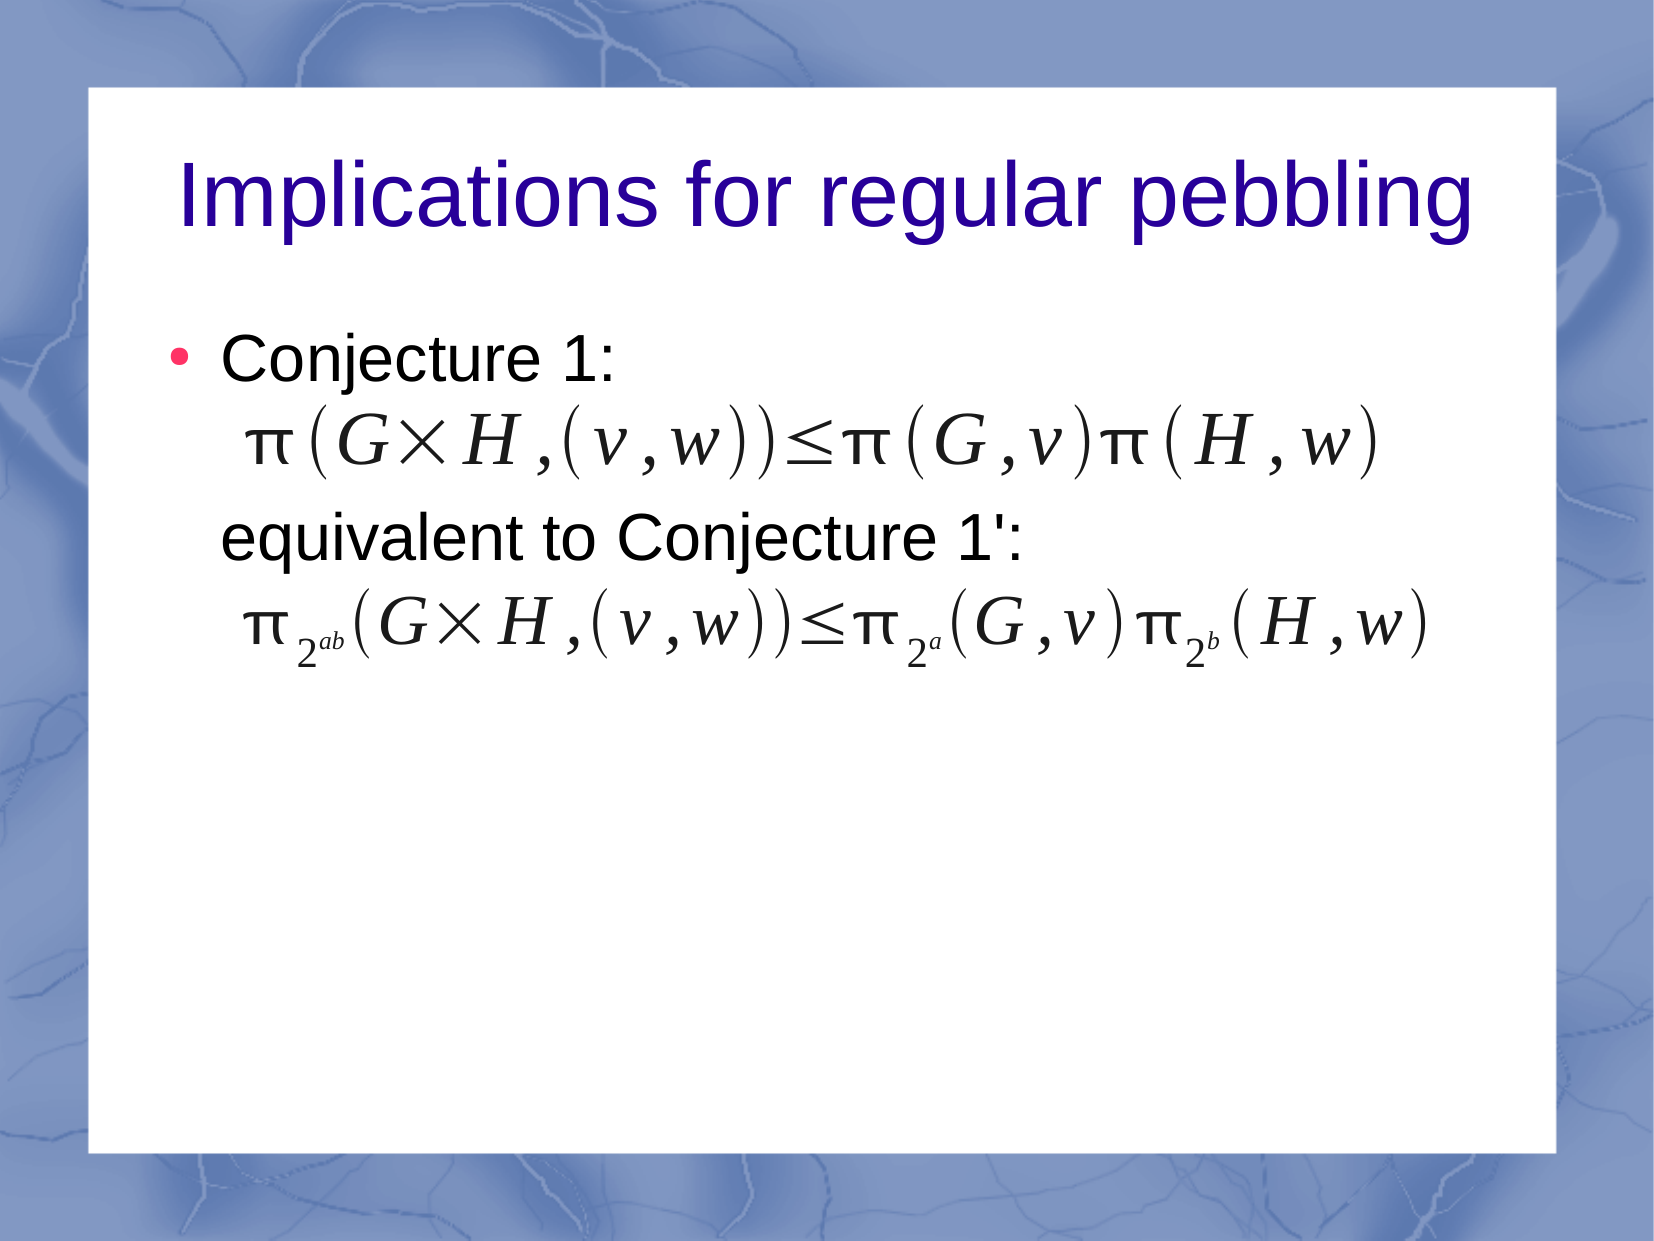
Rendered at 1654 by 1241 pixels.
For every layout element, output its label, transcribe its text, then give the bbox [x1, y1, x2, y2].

picture [0, 0, 1654, 1241]
list Conjecture 1: equivalent to Conjecture 1': [150, 321, 1509, 1126]
title Implications for regular pebbling [118, 98, 1536, 291]
chart [225, 397, 1399, 485]
chart [225, 581, 1449, 679]
